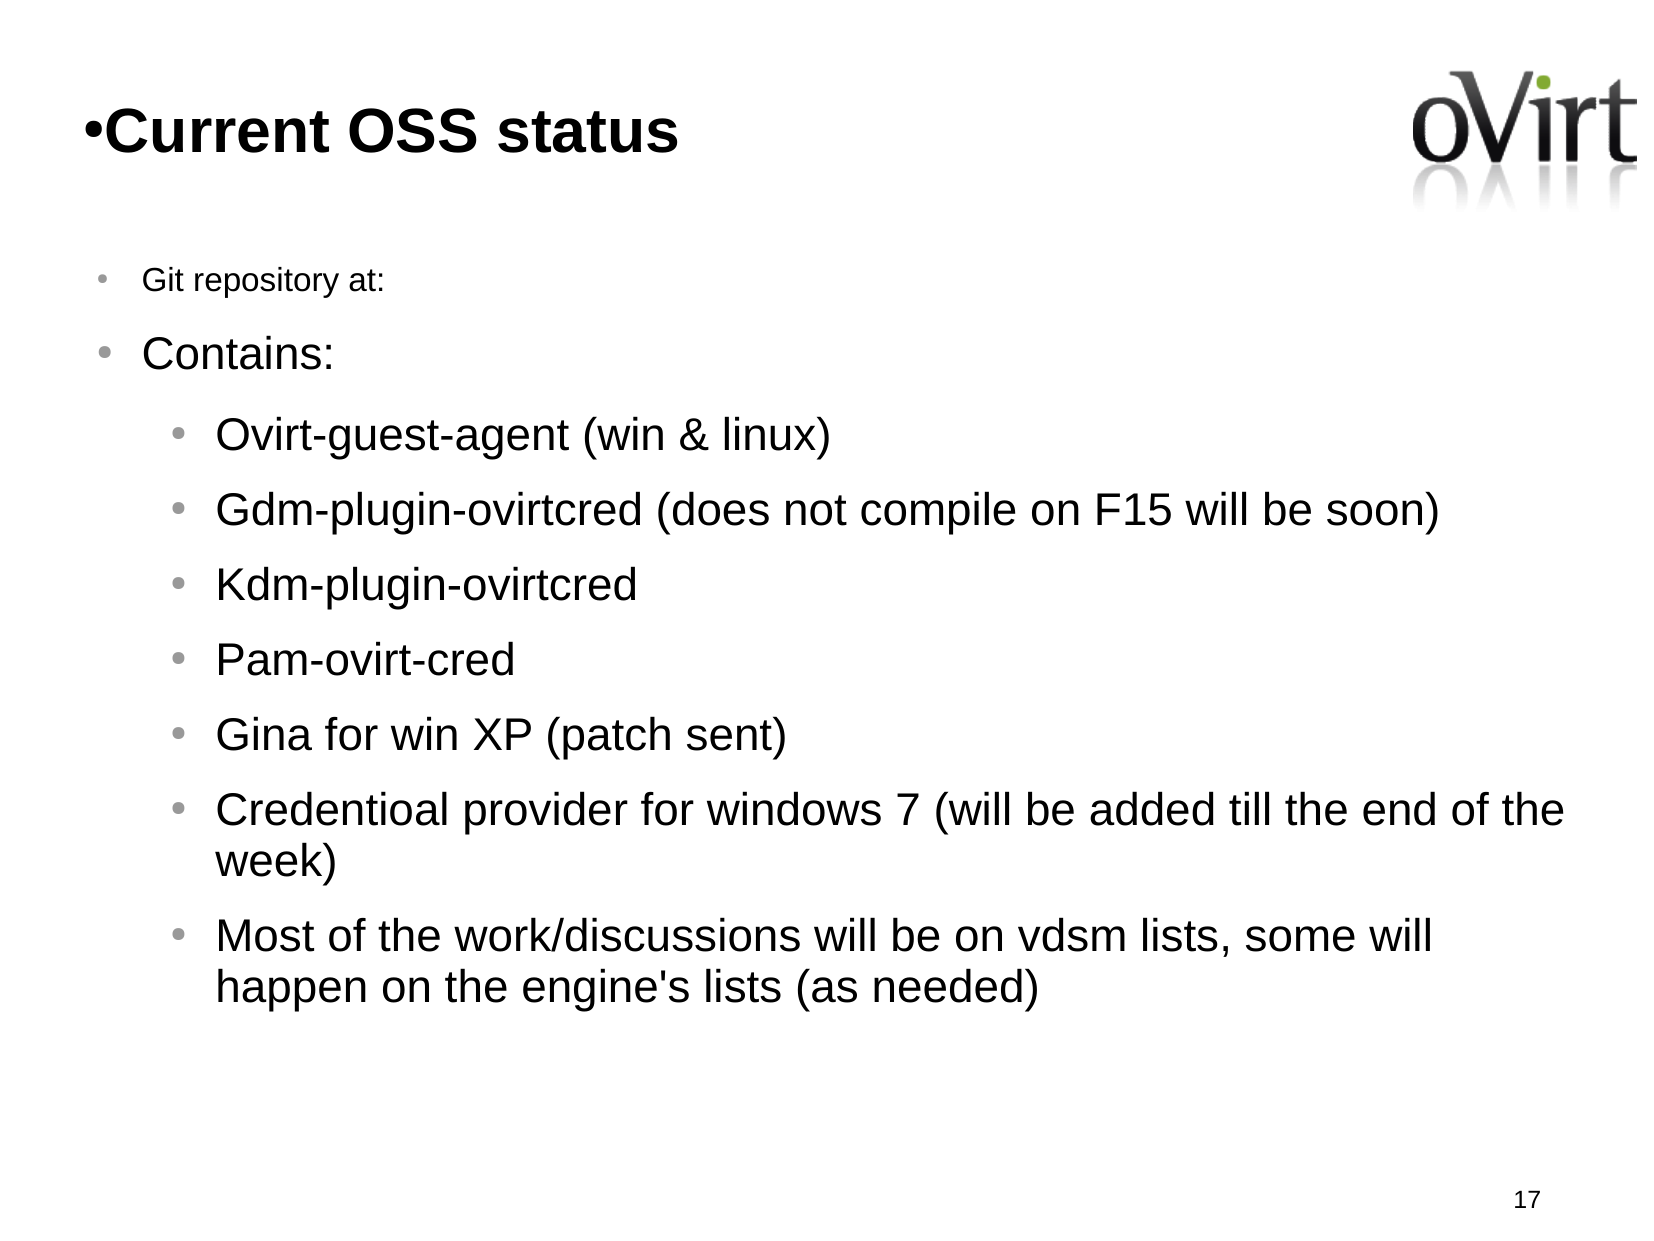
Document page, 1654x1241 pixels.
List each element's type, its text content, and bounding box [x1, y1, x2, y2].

picture [1413, 63, 1637, 212]
list Git repository at: Contains: Ovirt-guest-agent (win & linux) Gdm-plugin-ovirtcred (does not compile on F15 will be soon) Kdm-plugin-ovirtcred Pam-ovirt-cred Gina for win XP (patch sent) Credentioal provider for windows 7 (will be added till the end of the week) Most of the work/discussions will be on vdsm lists, some will happen on the engine's lists (as needed) [81, 261, 1570, 1055]
title Current OSS status [82, 37, 1303, 226]
